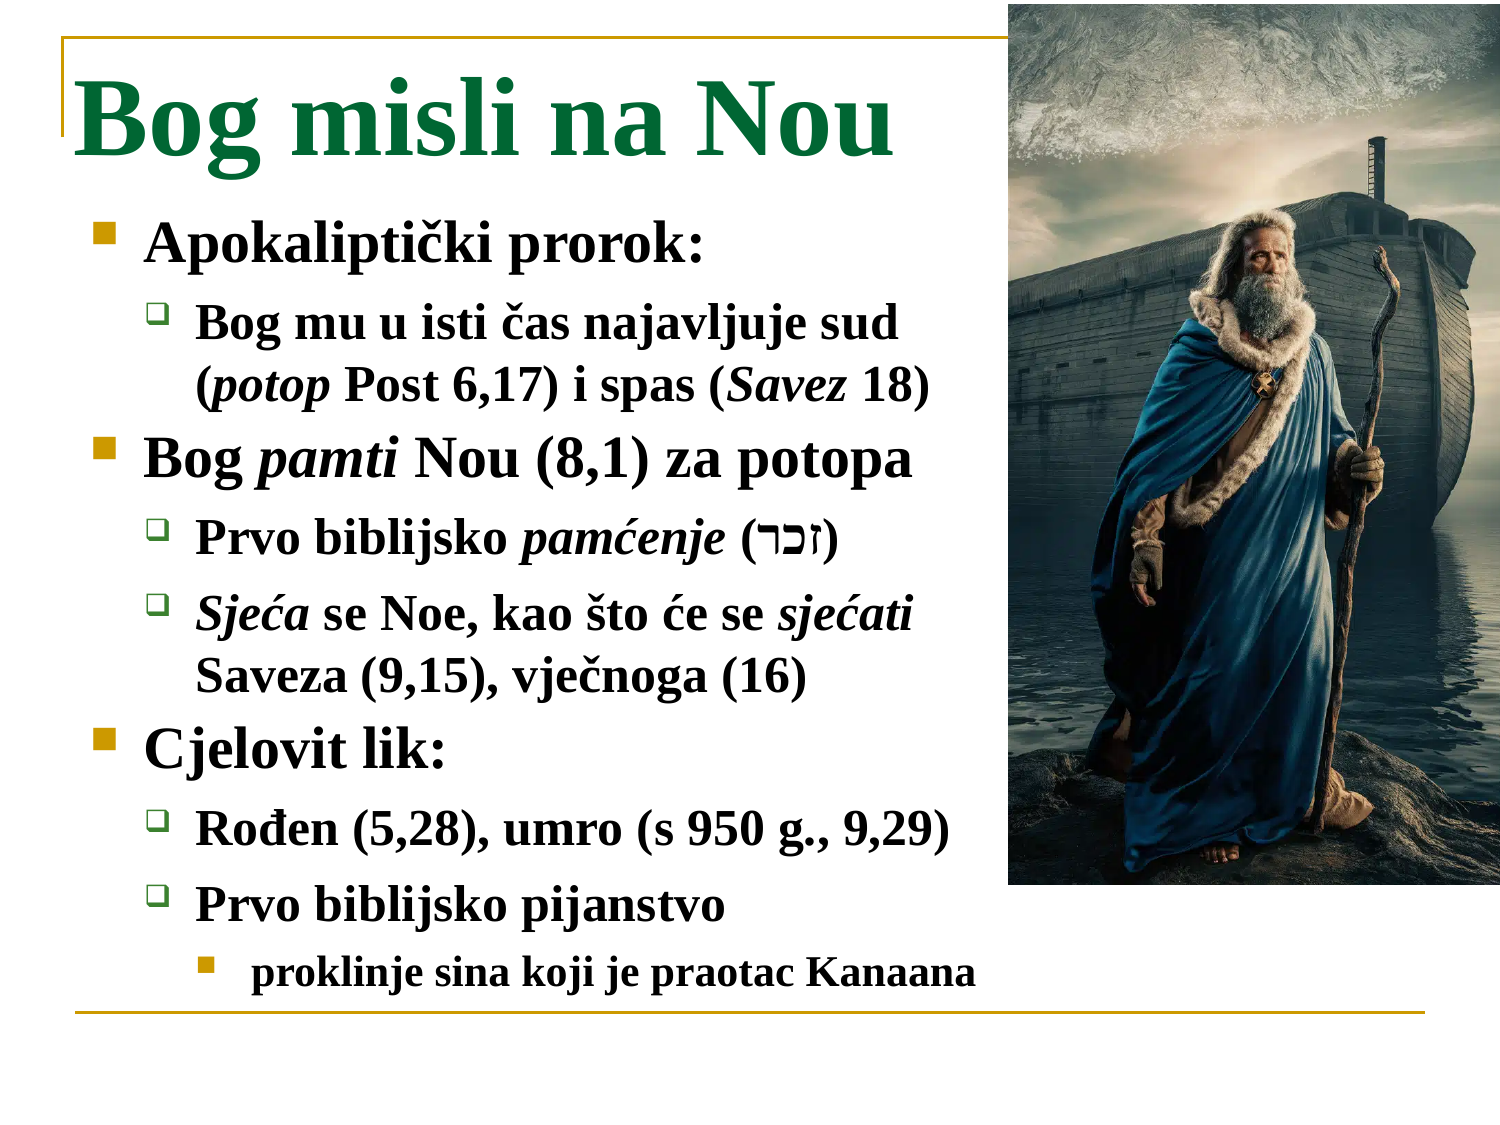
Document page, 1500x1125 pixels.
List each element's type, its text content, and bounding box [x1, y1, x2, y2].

picture [1008, 4, 1500, 885]
title Bog misli na Nou [58, 35, 1008, 223]
list Apokaliptički prorok: Bog mu u isti čas najavljuje sud (potop Post 6,17) i spas (Savez 18) Bog pamti Nou (8,1) za potopa Prvo biblijsko pamćenje (זכר) Sjeća se Noe, kao što će se sjećati Saveza (9,15), vječnoga (16) Cjelovit lik: Rođen (5,28), umro (s 950 g., 9,29) Prvo biblijsko pijanstvo proklinje sina koji je praotac Kanaana [75, 194, 1426, 1004]
